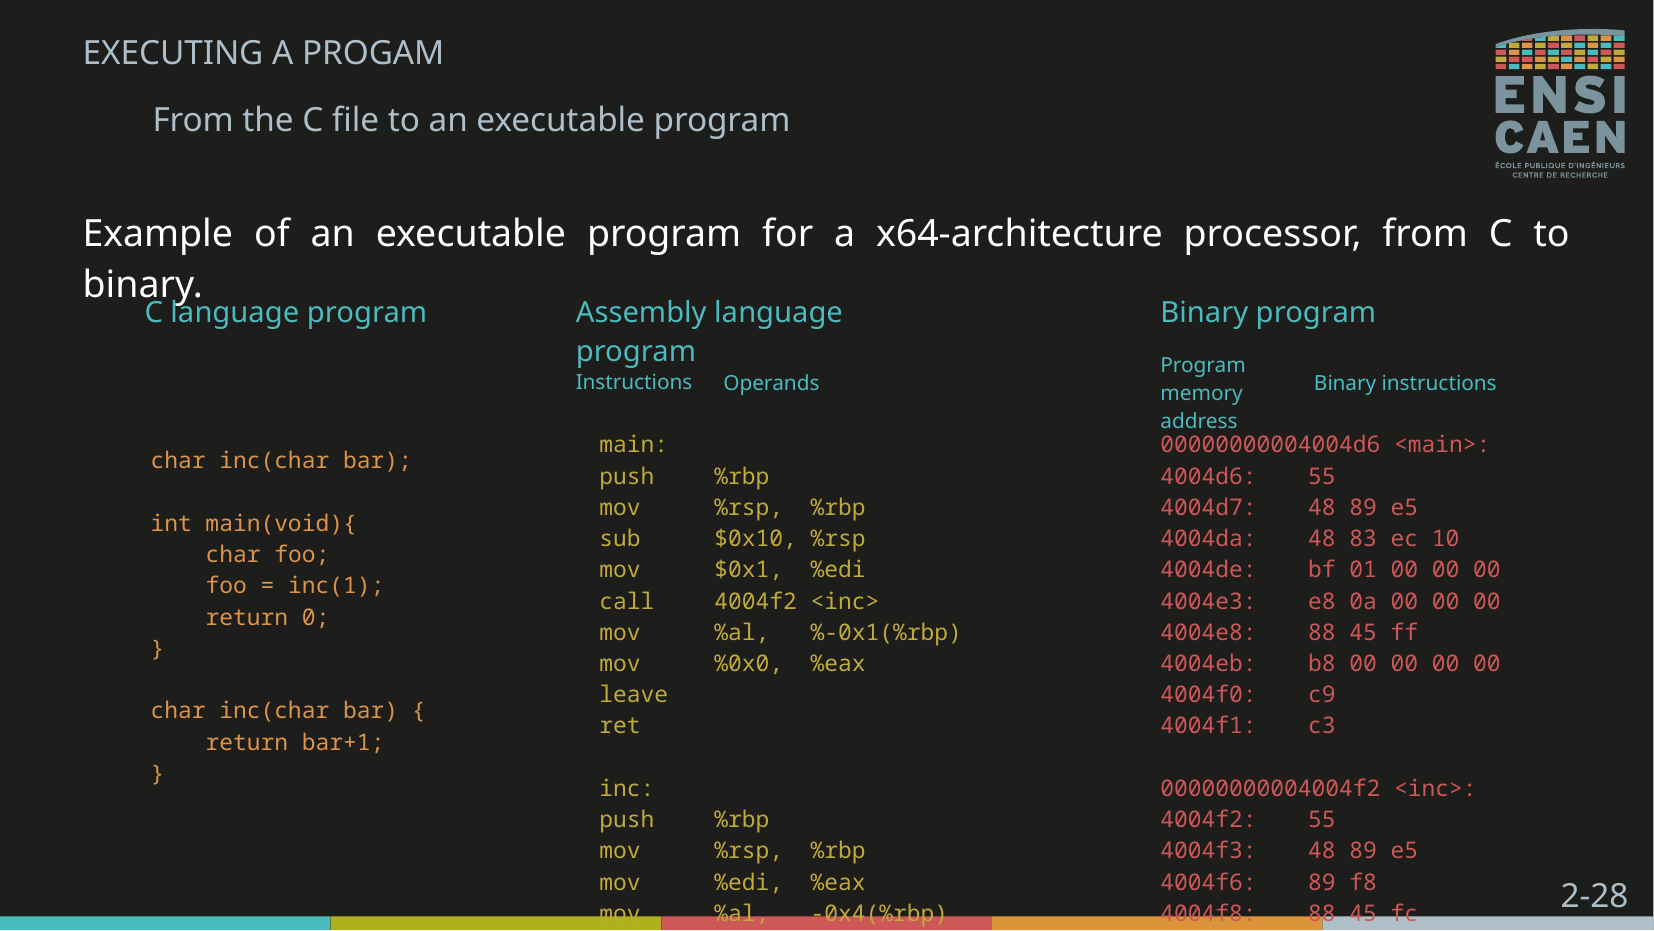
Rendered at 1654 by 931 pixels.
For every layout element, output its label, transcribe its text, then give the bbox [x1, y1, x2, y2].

text_box Instructions [561, 360, 708, 399]
text_box 00000000004004d6 <main>: 4004d6: 55 4004d7: 48 89 e5 4004da: 48 83 ec 10 4004de: bf 01 00 00 00 4004e3: e8 0a 00 00 00 4004e8: 88 45 ff 4004eb: b8 00 00 00 00 4004f0: c9 4004f1: c3 00000000004004f2 <inc>: 4004f2: 55 4004f3: 48 89 e5 4004f6: 89 f8 4004f8: 88 45 fc 4004fb: 0f b6 45 fc 4004ff: 83 c0 01 400502: 5d 400503: c3 [1145, 421, 1560, 897]
text_box Assembly language program [561, 283, 975, 332]
list Example of an executable program for a x64-architecture processor, from C to binary. [82, 206, 1571, 916]
title EXECUTING A PROGAM From the C file to an executable program [82, 0, 1467, 148]
text_box Program memory address [1145, 342, 1294, 428]
text_box Binary program [1145, 283, 1560, 332]
text_box Binary instructions [1299, 360, 1530, 399]
text_box char inc(char bar); int main(void){ char foo; foo = inc(1); return 0; } char inc(char bar) { return bar+1; } [135, 437, 461, 706]
text_box [130, 293, 456, 364]
text_box Operands [708, 360, 857, 399]
text_box main: push %rbp mov %rsp, %rbp sub $0x10, %rsp mov $0x1, %edi call 4004f2 <inc> mov %al, %-0x1(%rbp) mov %0x0, %eax leave ret inc: push %rbp mov %rsp, %rbp mov %edi, %eax mov %al, -0x4(%rbp) movzbl -0x4(%rbp), %eax add $0x1, %eax pop %rbp ret [584, 421, 1034, 897]
text_box C language program [129, 283, 455, 332]
